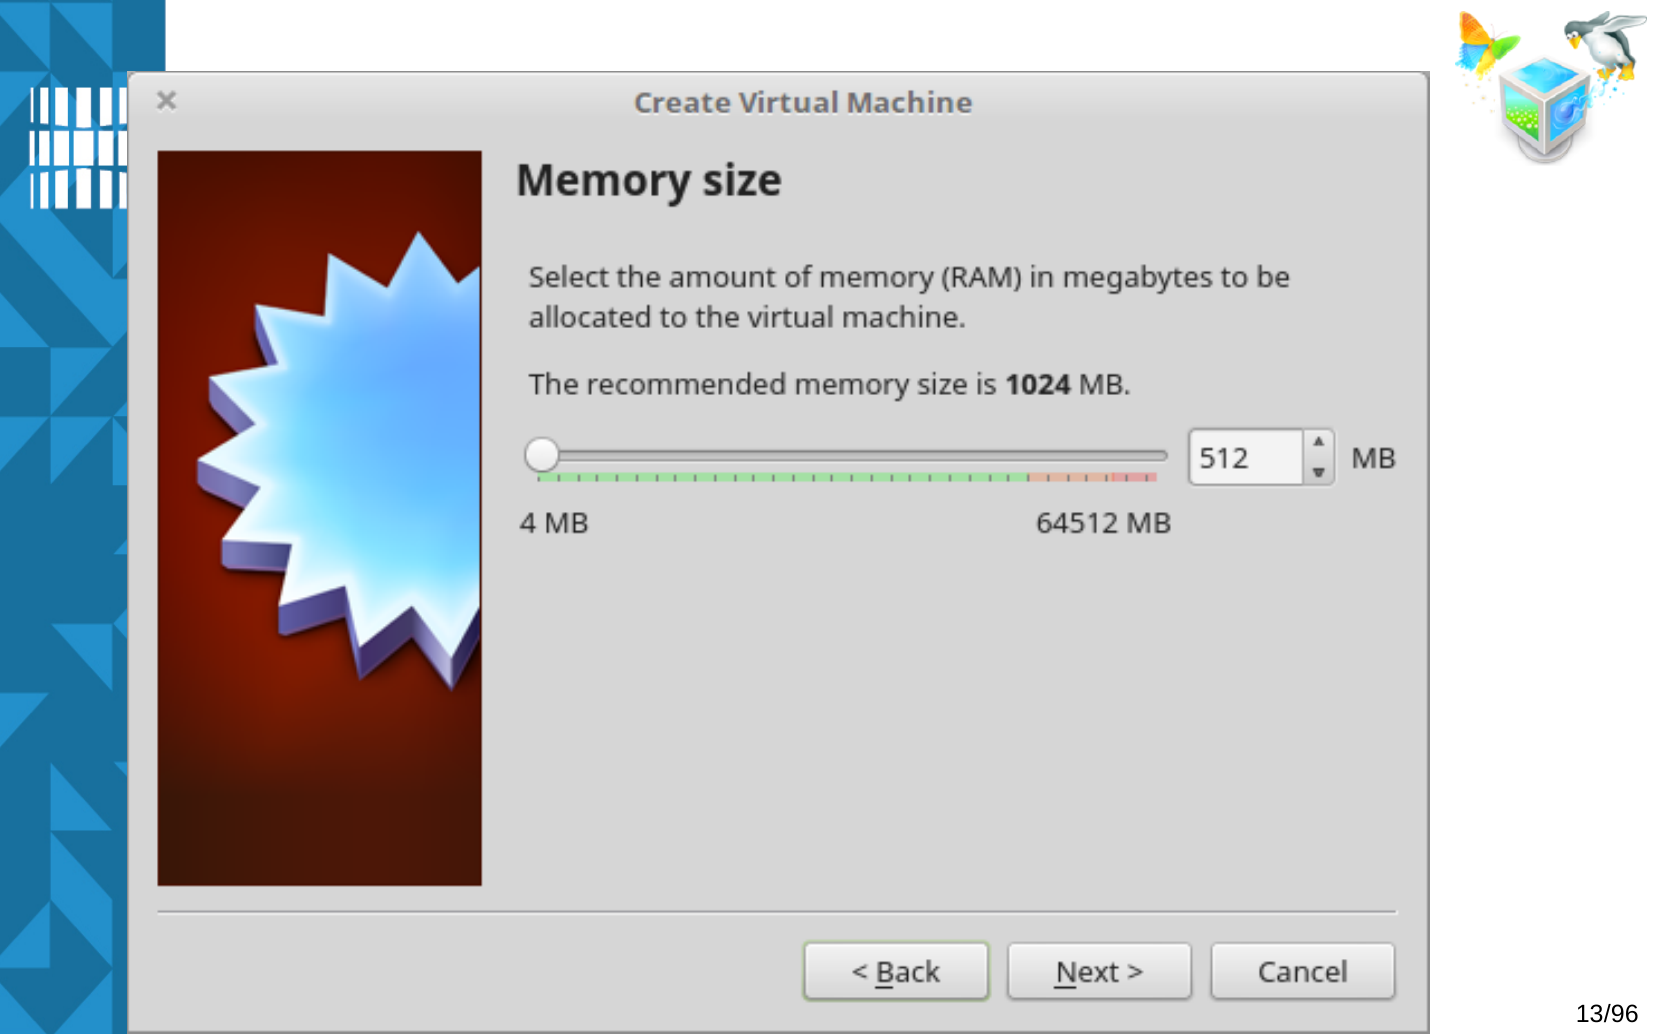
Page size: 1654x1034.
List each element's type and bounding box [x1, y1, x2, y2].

picture [1452, 7, 1653, 166]
picture [127, 71, 1430, 1034]
